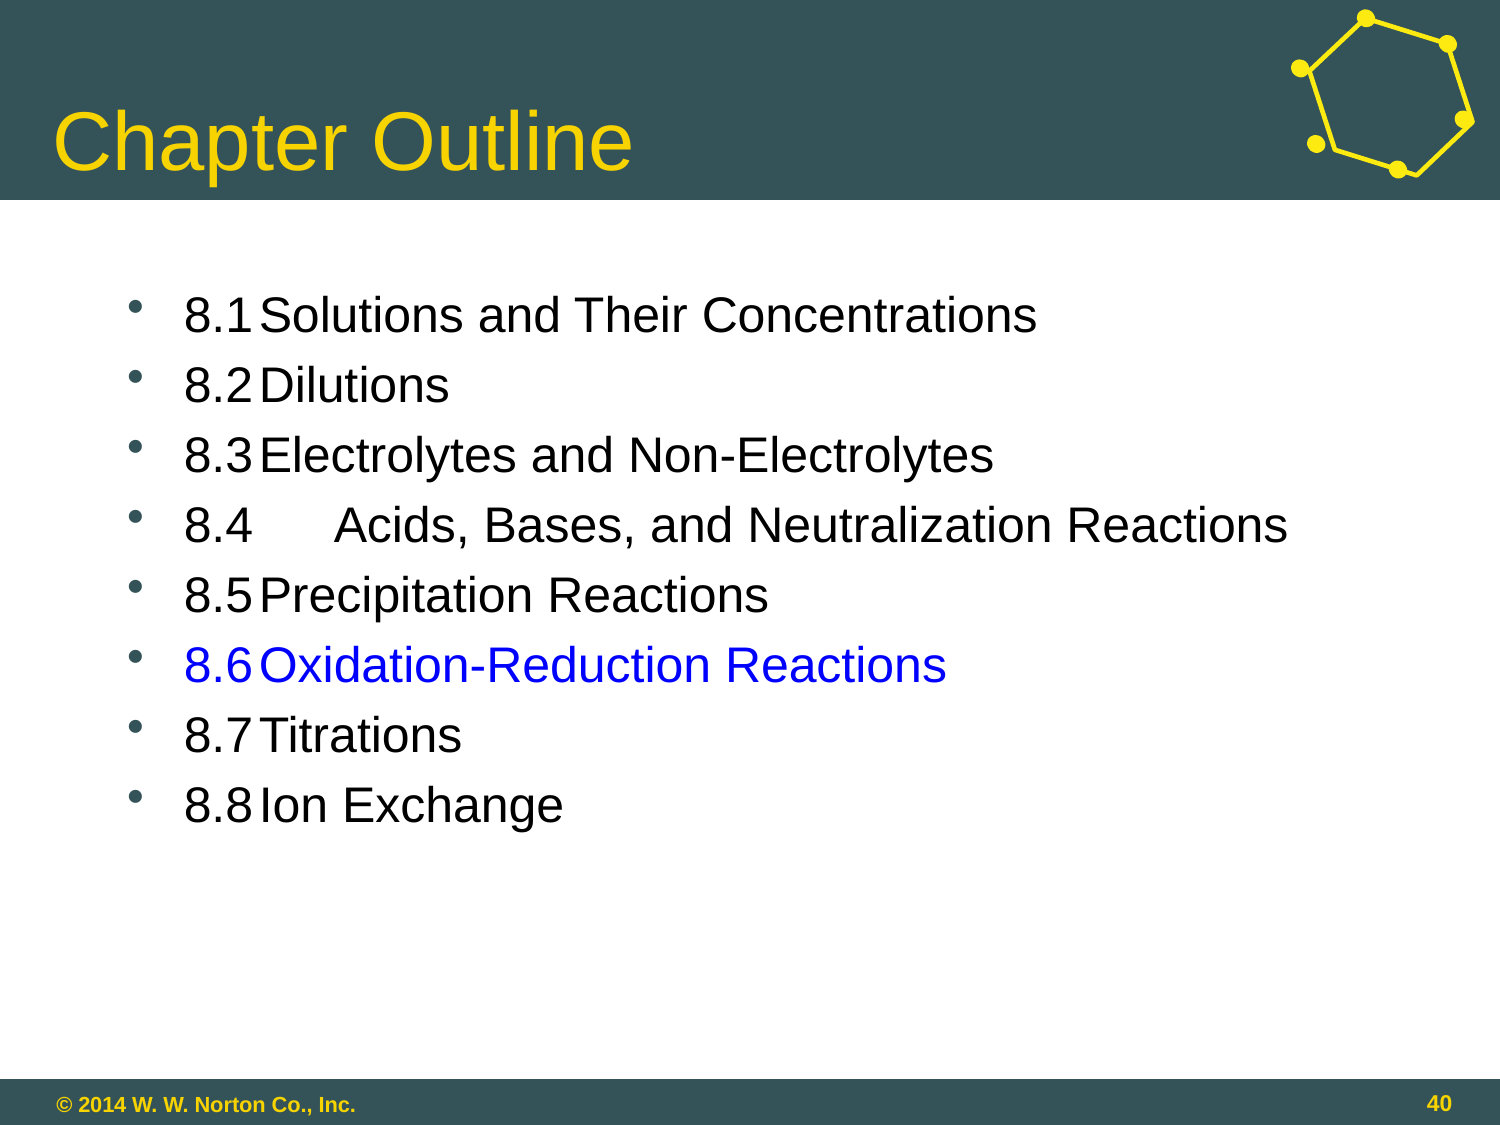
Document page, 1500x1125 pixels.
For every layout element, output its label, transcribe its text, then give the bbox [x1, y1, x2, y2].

slide_number <number> [1408, 1085, 1468, 1120]
title Chapter Outline [37, 0, 1118, 175]
list 8.1 Solutions and Their Concentrations 8.2 Dilutions 8.3 Electrolytes and Non-Electrolytes 8.4 Acids, Bases, and Neutralization Reactions 8.5 Precipitation Reactions 8.6 Oxidation-Reduction Reactions 8.7 Titrations 8.8 Ion Exchange [112, 275, 1388, 1000]
